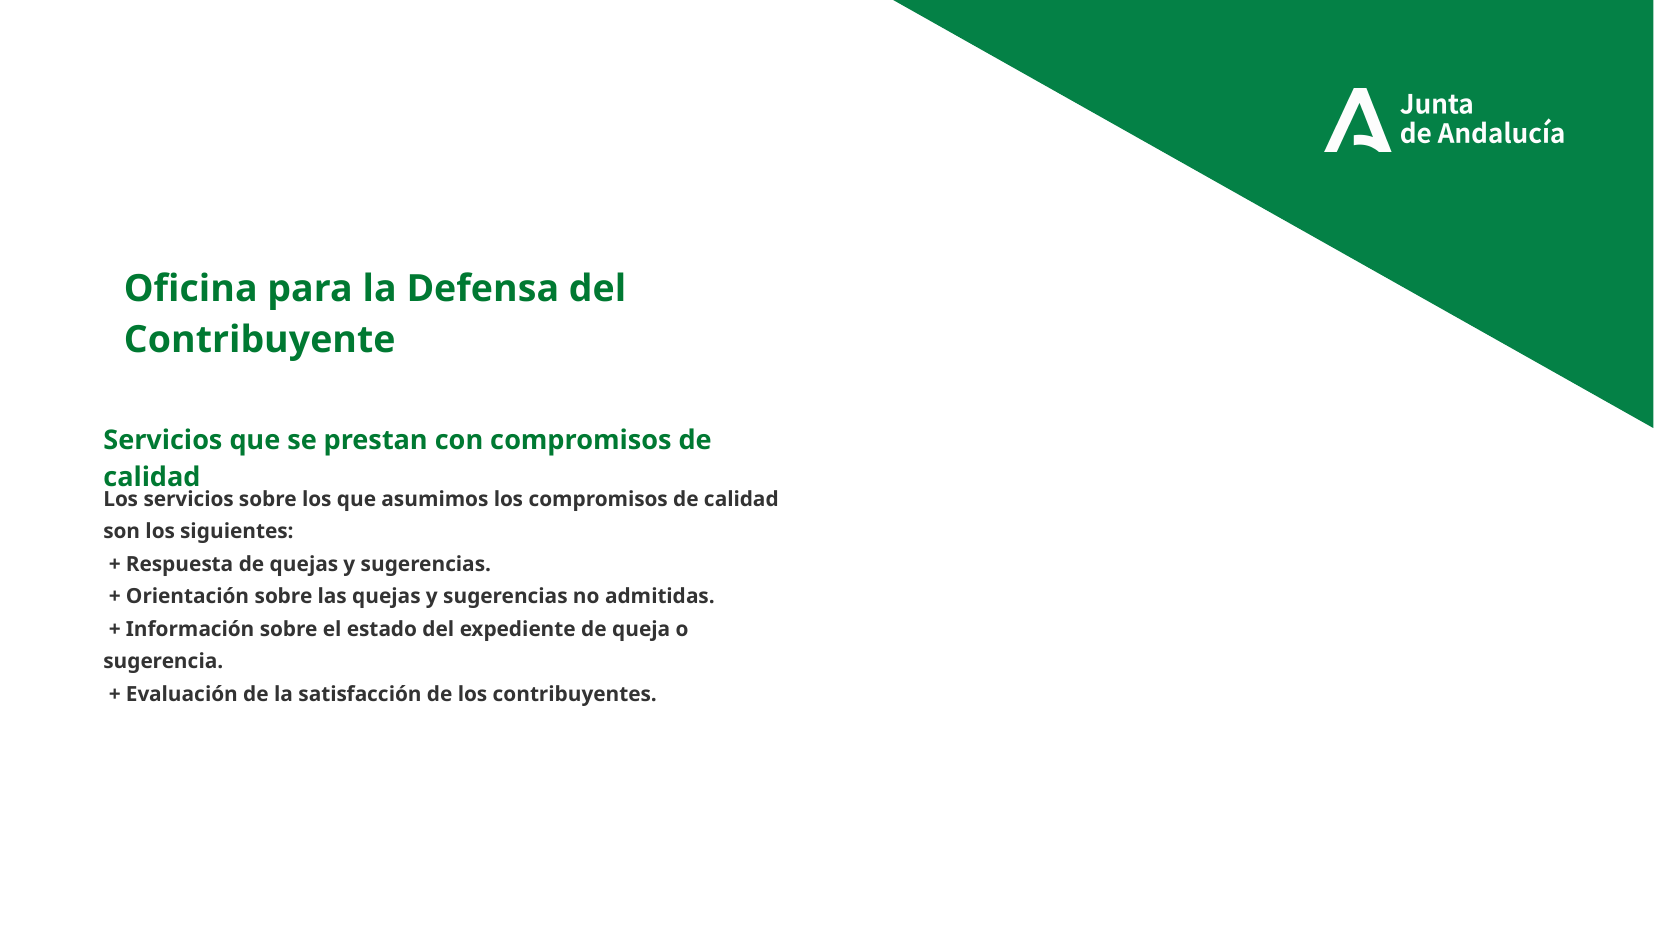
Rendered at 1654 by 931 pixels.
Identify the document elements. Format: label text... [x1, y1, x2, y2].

picture [1324, 88, 1566, 152]
text_box Oficina para la Defensa del Contribuyente [109, 253, 818, 364]
text_box [893, 0, 1654, 429]
text_box Servicios que se prestan con compromisos de calidad [88, 413, 798, 463]
text_box Los servicios sobre los que asumimos los compromisos de calidad son los siguientes: + Respuesta de quejas y sugerencias. + Orientación sobre las quejas y sugerencias no admitidas. + Información sobre el estado del expediente de queja o sugerencia. + Evaluación de la satisfacción de los contribuyentes. [88, 472, 798, 850]
